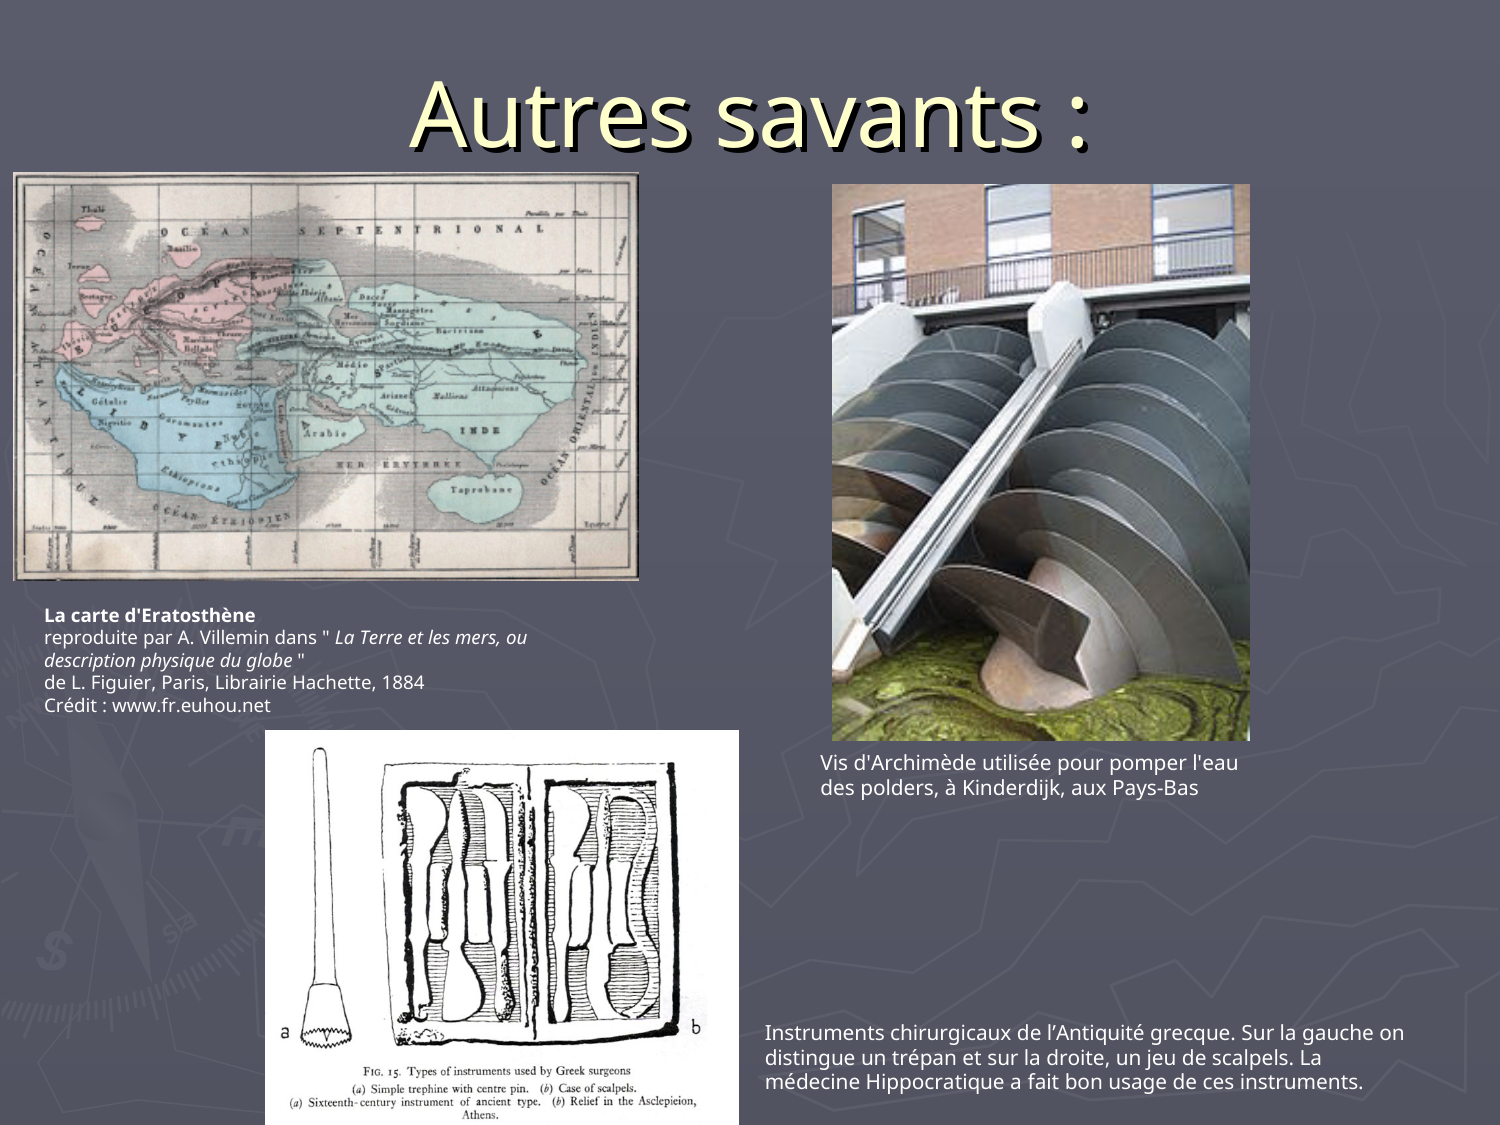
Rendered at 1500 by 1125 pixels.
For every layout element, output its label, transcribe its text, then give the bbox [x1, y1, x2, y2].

text_box Vis d'Archimède utilisée pour pomper l'eau des polders, à Kinderdijk, aux Pays-Bas [805, 742, 1270, 808]
picture [265, 730, 739, 1125]
text_box Instruments chirurgicaux de l’Antiquité grecque. Sur la gauche on distingue un trépan et sur la droite, un jeu de scalpels. La médecine Hippocratique a fait bon usage de ces instruments. [750, 1011, 1424, 1102]
picture [13, 172, 639, 581]
picture [832, 184, 1250, 741]
title Autres savants : [49, 0, 1451, 225]
text_box La carte d'Eratosthène reproduite par A. Villemin dans " La Terre et les mers, ou description physique du globe " de L. Figuier, Paris, Librairie Hachette, 1884 Crédit : www.fr.euhou.net [29, 595, 609, 724]
